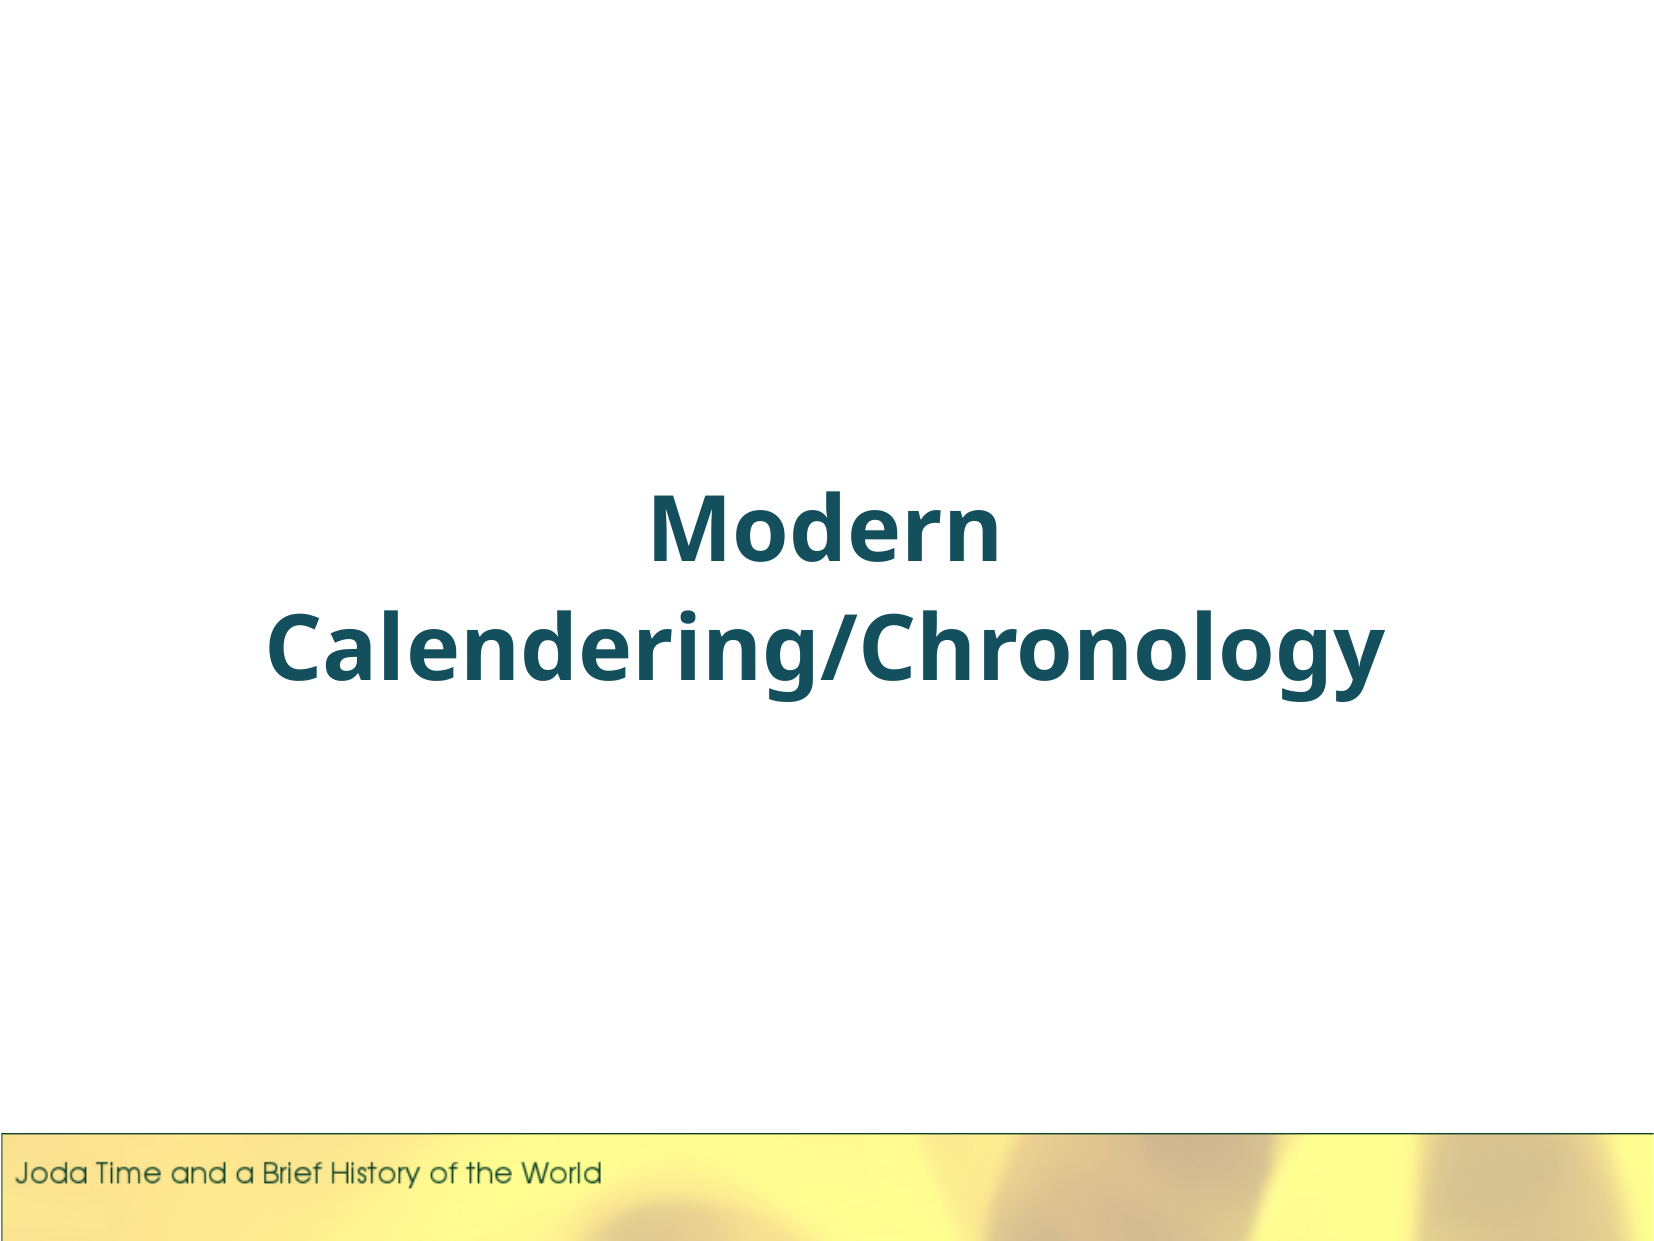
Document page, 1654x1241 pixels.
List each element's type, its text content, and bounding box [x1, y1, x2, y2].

picture [1, 1133, 1654, 1241]
title Modern Calendering/Chronology [81, 482, 1570, 690]
